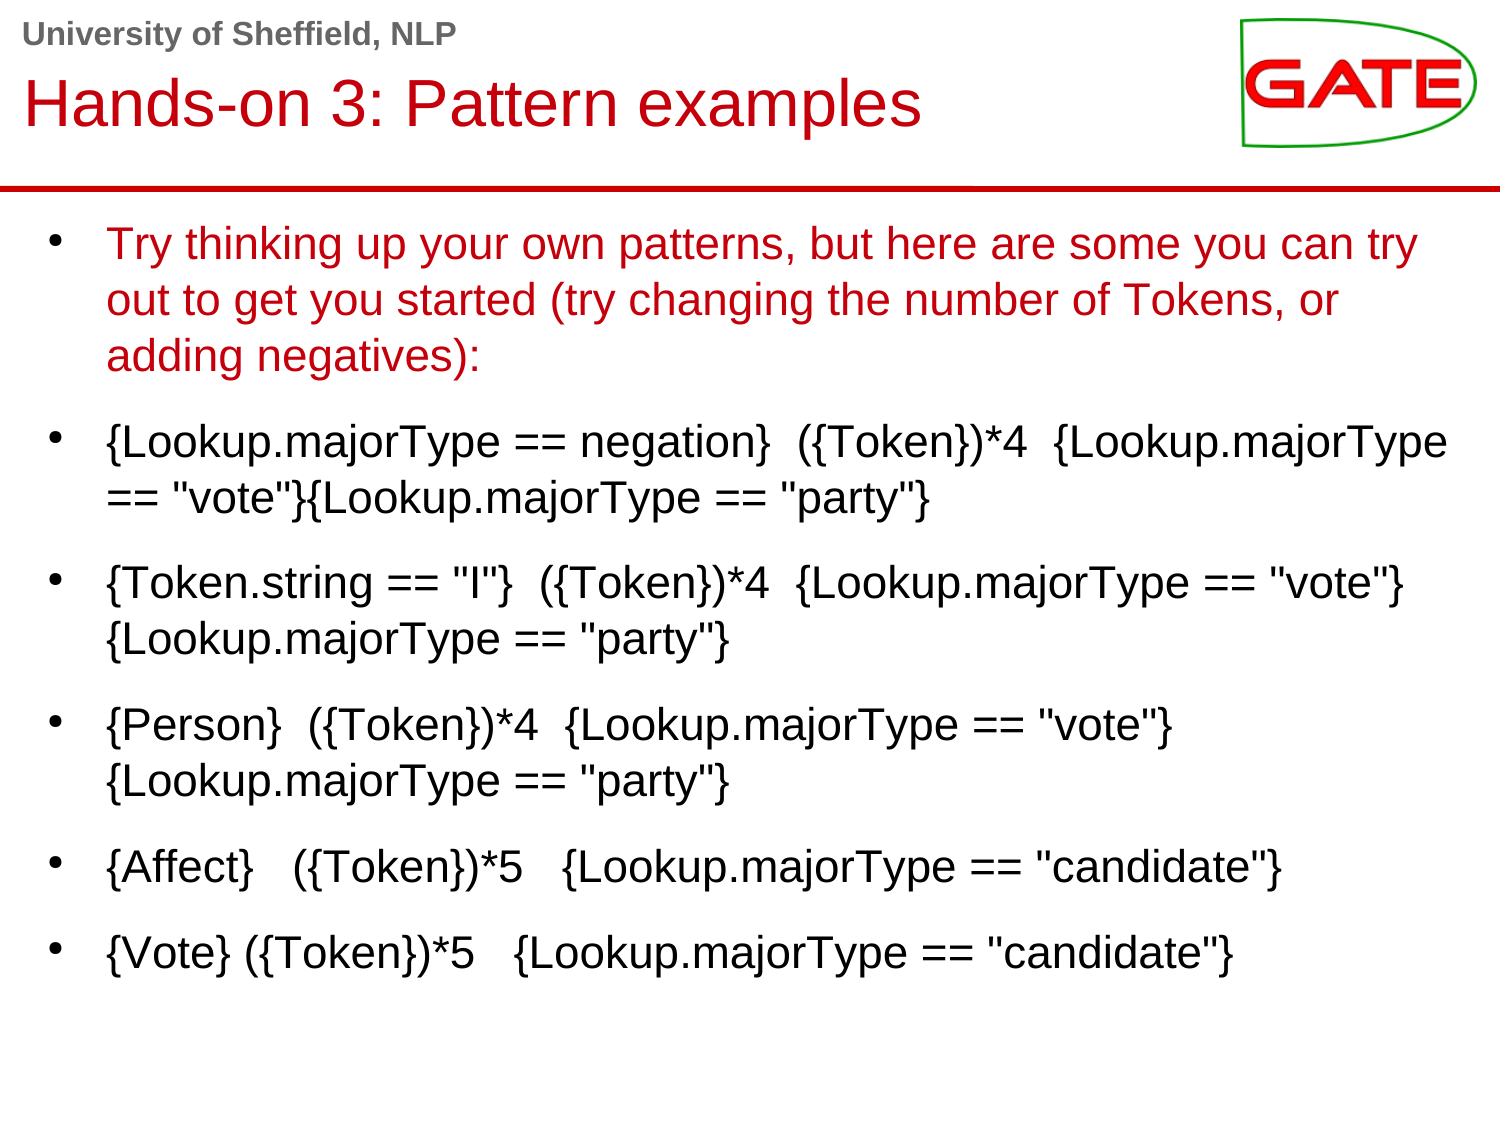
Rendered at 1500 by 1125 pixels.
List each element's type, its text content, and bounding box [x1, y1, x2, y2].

picture [1262, 18, 1477, 148]
list Try thinking up your own patterns, but here are some you can try out to get you started (try changing the number of Tokens, or adding negatives): {Lookup.majorType == negation} ({Token})*4 {Lookup.majorType == "vote"}{Lookup.majorType == "party"} {Token.string == "I"} ({Token})*4 {Lookup.majorType == "vote"}{Lookup.majorType == "party"} {Person} ({Token})*4 {Lookup.majorType == "vote"}{Lookup.majorType == "party"} {Affect} ({Token})*5 {Lookup.majorType == "candidate"} {Vote} ({Token})*5 {Lookup.majorType == "candidate"} [47, 212, 1465, 1064]
title Hands-on 3: Pattern examples [23, 8, 1262, 201]
